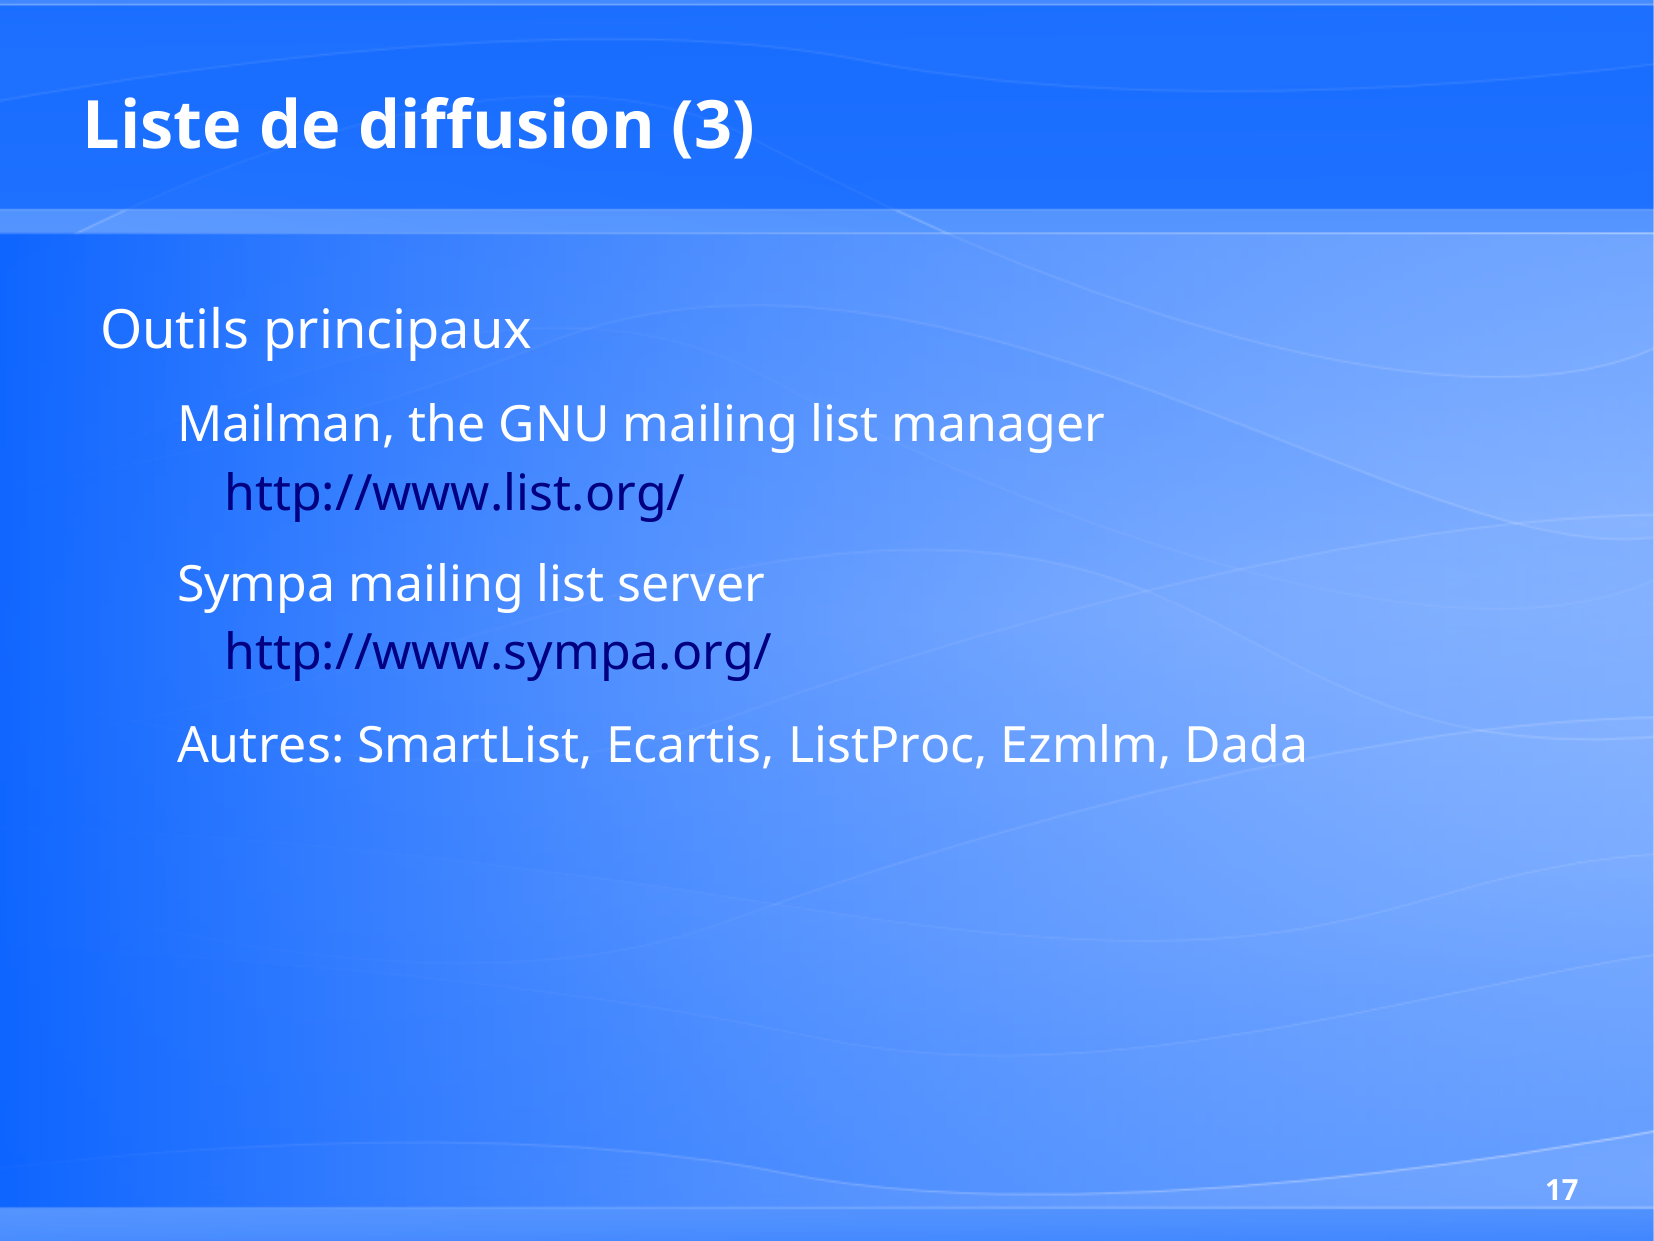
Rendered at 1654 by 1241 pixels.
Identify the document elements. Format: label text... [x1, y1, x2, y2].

title Liste de diffusion (3) [23, 15, 1625, 229]
list Outils principaux Mailman, the GNU mailing list manager http://www.list.org/ Sympa mailing list server http://www.sympa.org/ Autres: SmartList, Ecartis, ListProc, Ezmlm, Dada [82, 290, 1571, 1108]
picture [0, 0, 1654, 1241]
